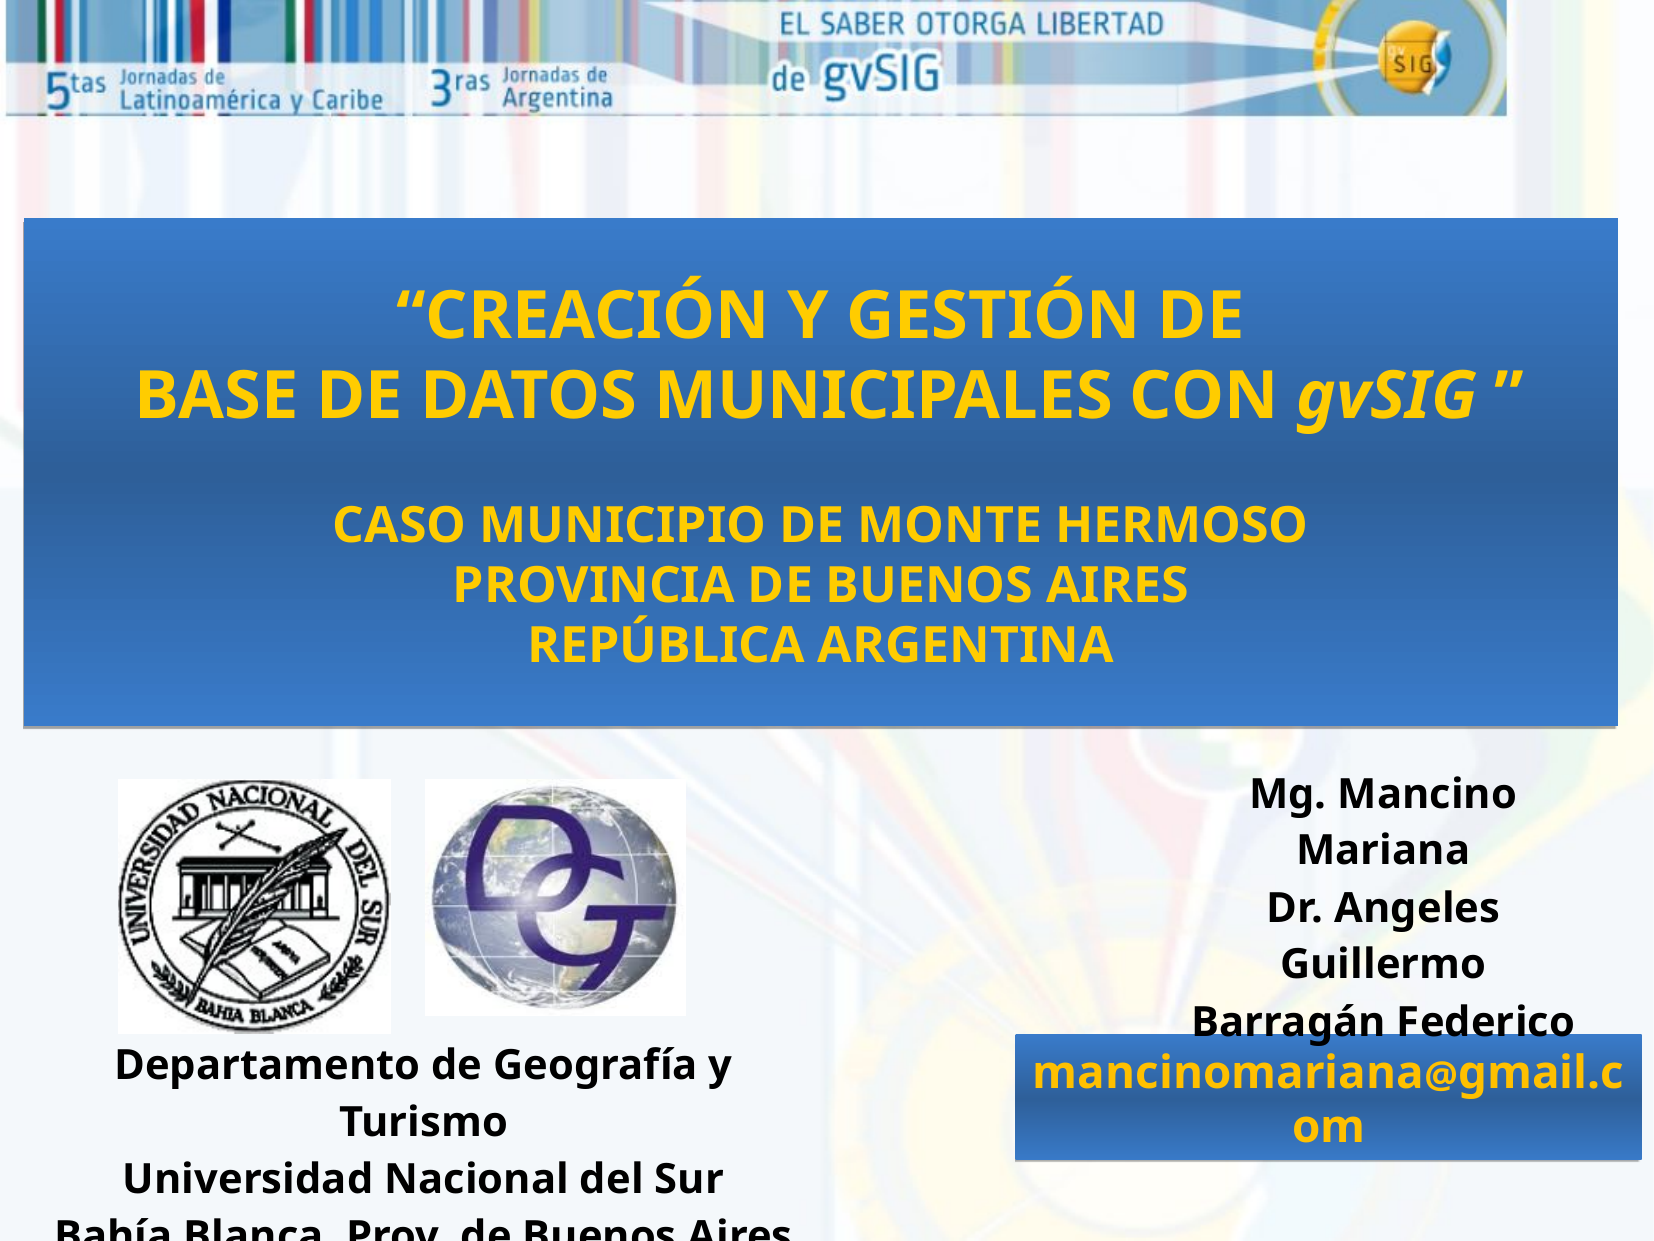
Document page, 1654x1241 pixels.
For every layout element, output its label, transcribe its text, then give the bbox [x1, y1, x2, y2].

text_box mancinomariana@gmail.com [1015, 1034, 1642, 1160]
text_box Mg. Mancino Mariana Dr. Angeles Guillermo Barragán Federico [1148, 755, 1619, 989]
text_box Departamento de Geografía y Turismo Universidad Nacional del Sur Bahía Blanca, Prov. de Buenos Aires [20, 1027, 827, 1241]
text_box “CREACIÓN Y GESTIÓN DE BASE DE DATOS MUNICIPALES CON gvSIG ” CASO MUNICIPIO DE MONTE HERMOSO PROVINCIA DE BUENOS AIRES REPÚBLICA ARGENTINA [23, 218, 1619, 727]
picture [0, 0, 1654, 1241]
